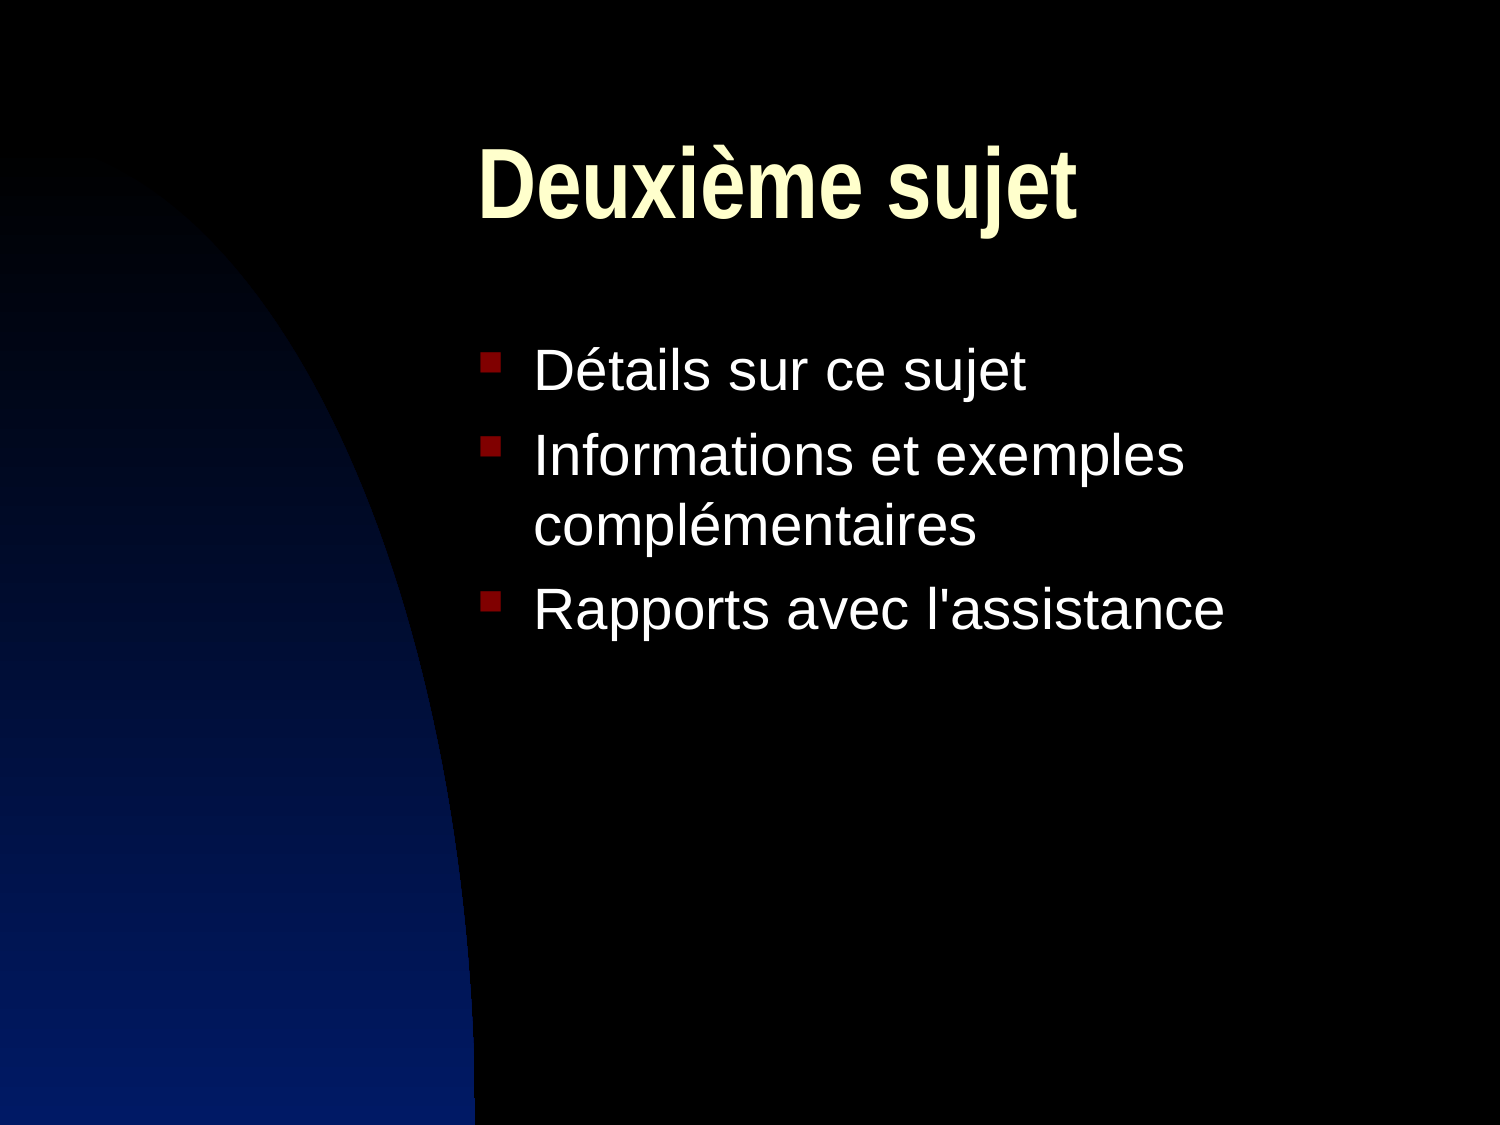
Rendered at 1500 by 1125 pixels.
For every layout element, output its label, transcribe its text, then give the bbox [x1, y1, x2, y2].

list Détails sur ce sujet Informations et exemples complémentaires Rapports avec l'assistance [462, 324, 1463, 1000]
title Deuxième sujet [462, 99, 1463, 288]
